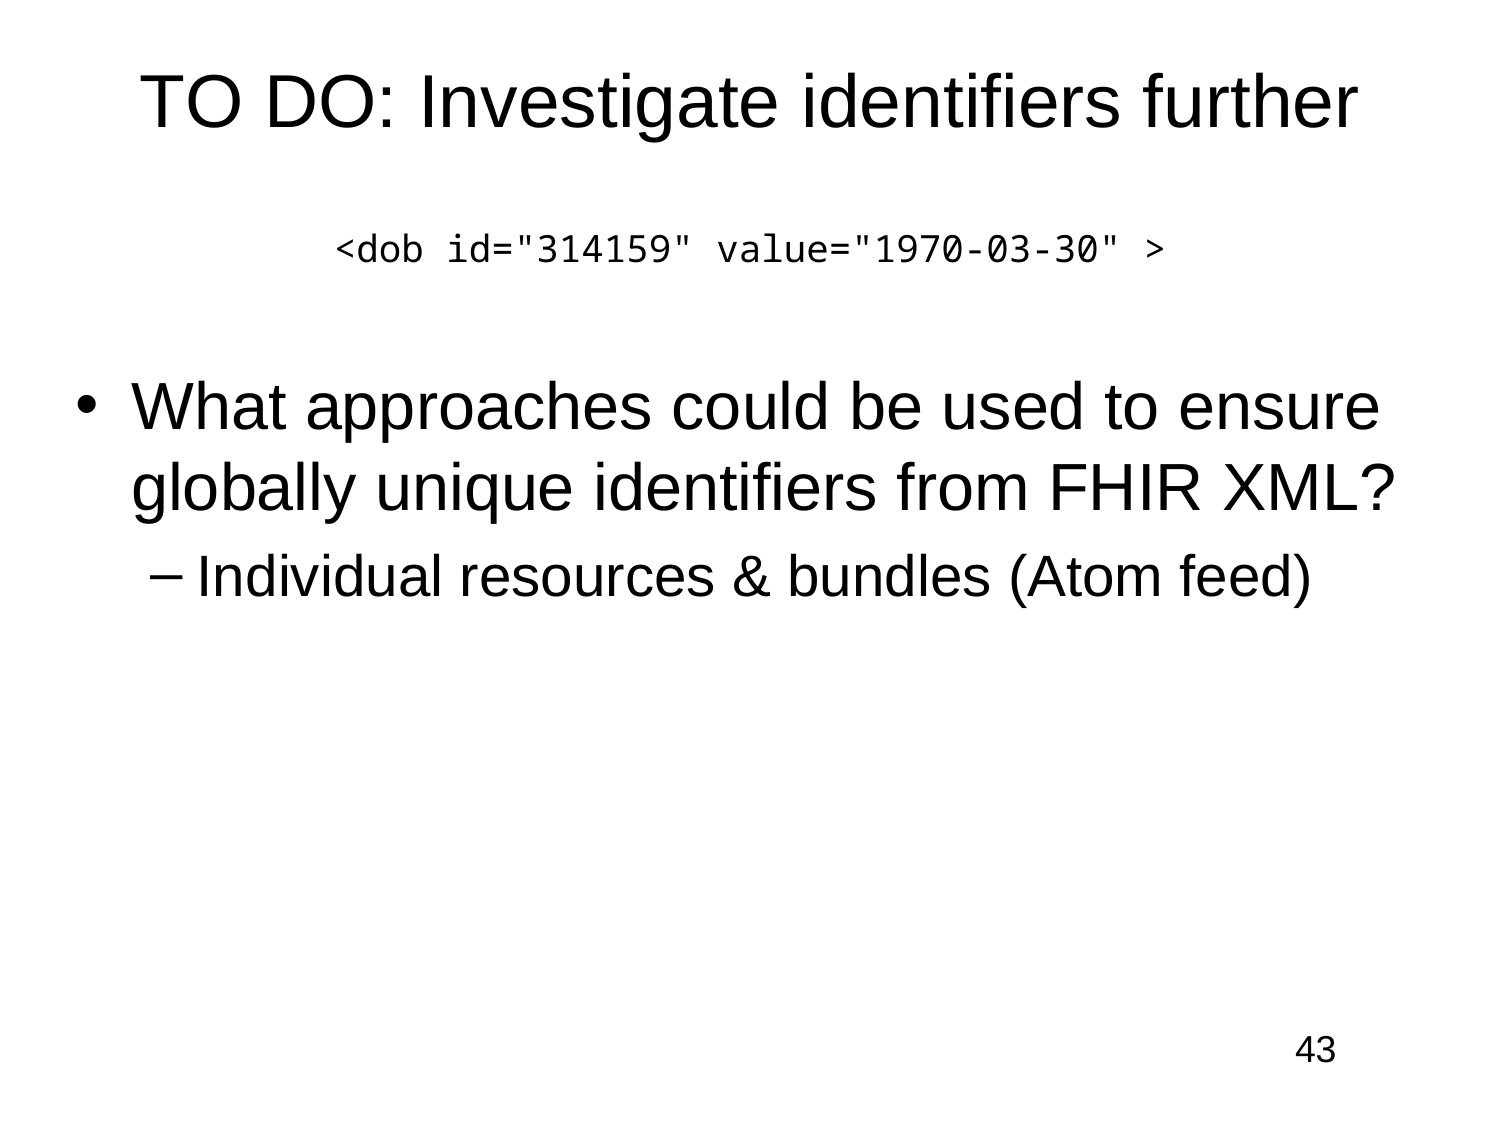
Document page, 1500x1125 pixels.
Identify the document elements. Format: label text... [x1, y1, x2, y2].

title TO DO: Investigate identifiers further [75, 3, 1425, 192]
list <dob id="314159" value="1970-03-30" > What approaches could be used to ensure globally unique identifiers from FHIR XML? Individual resources & bundles (Atom feed) [75, 224, 1426, 878]
